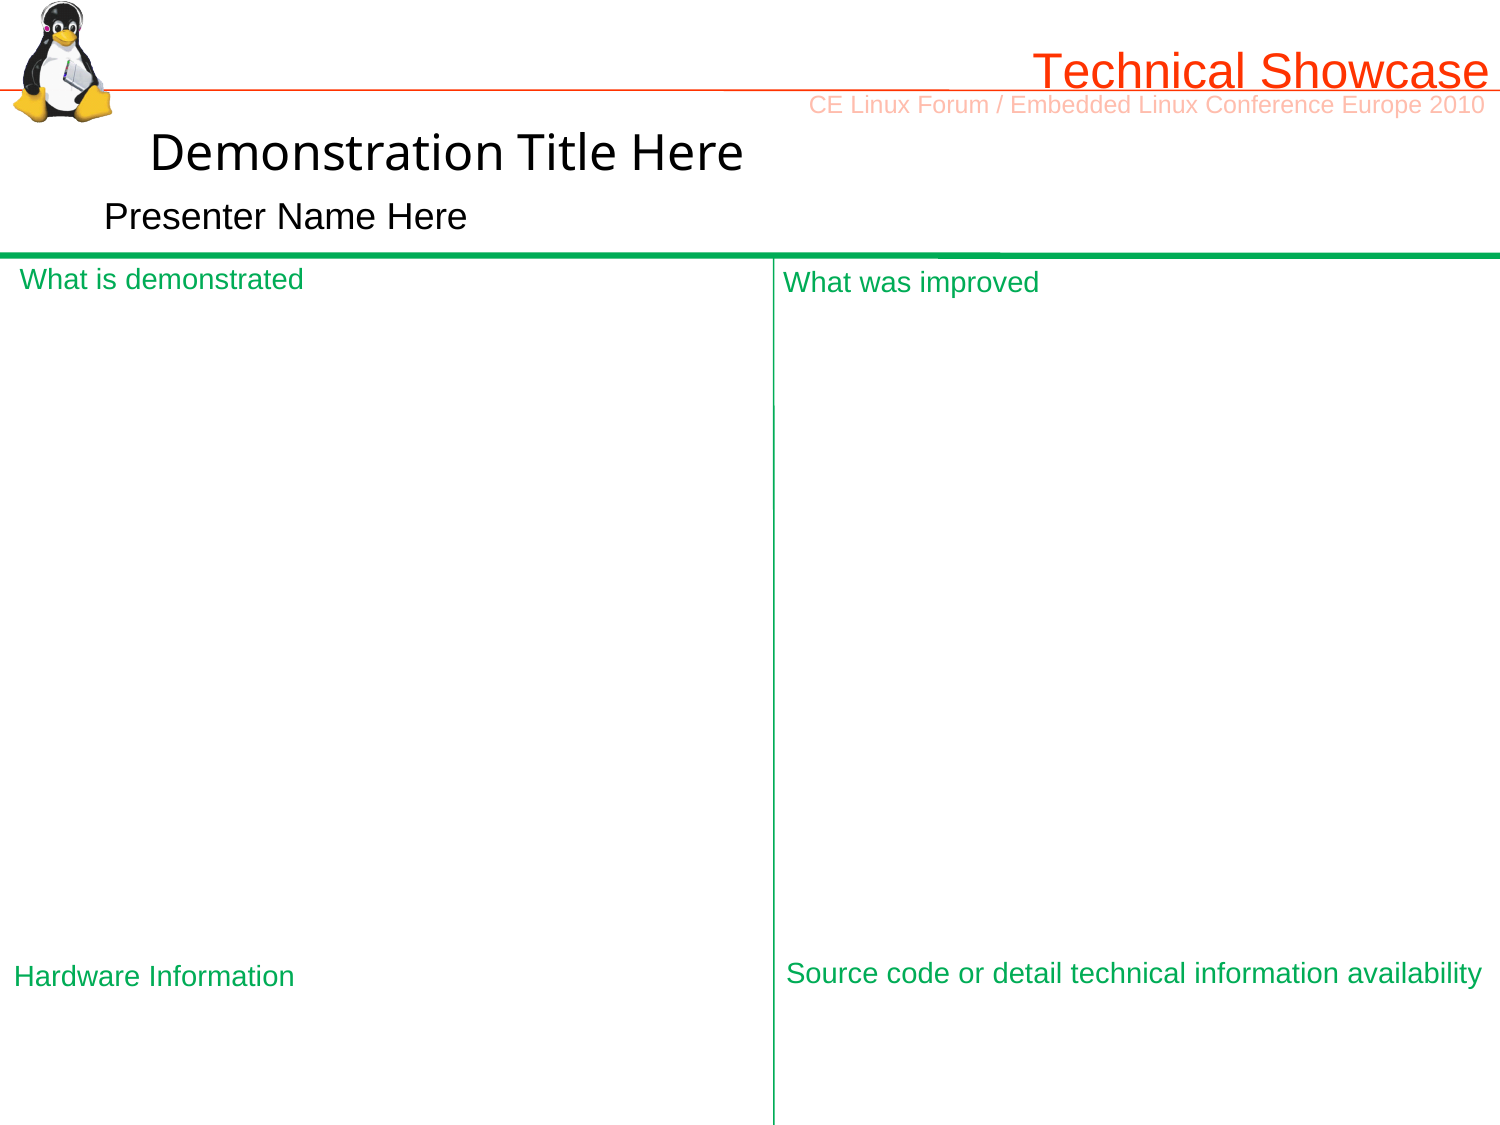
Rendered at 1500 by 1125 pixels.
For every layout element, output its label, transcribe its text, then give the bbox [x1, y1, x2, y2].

text_box Presenter Name Here [89, 184, 483, 246]
text_box Demonstration Title Here [134, 113, 761, 189]
